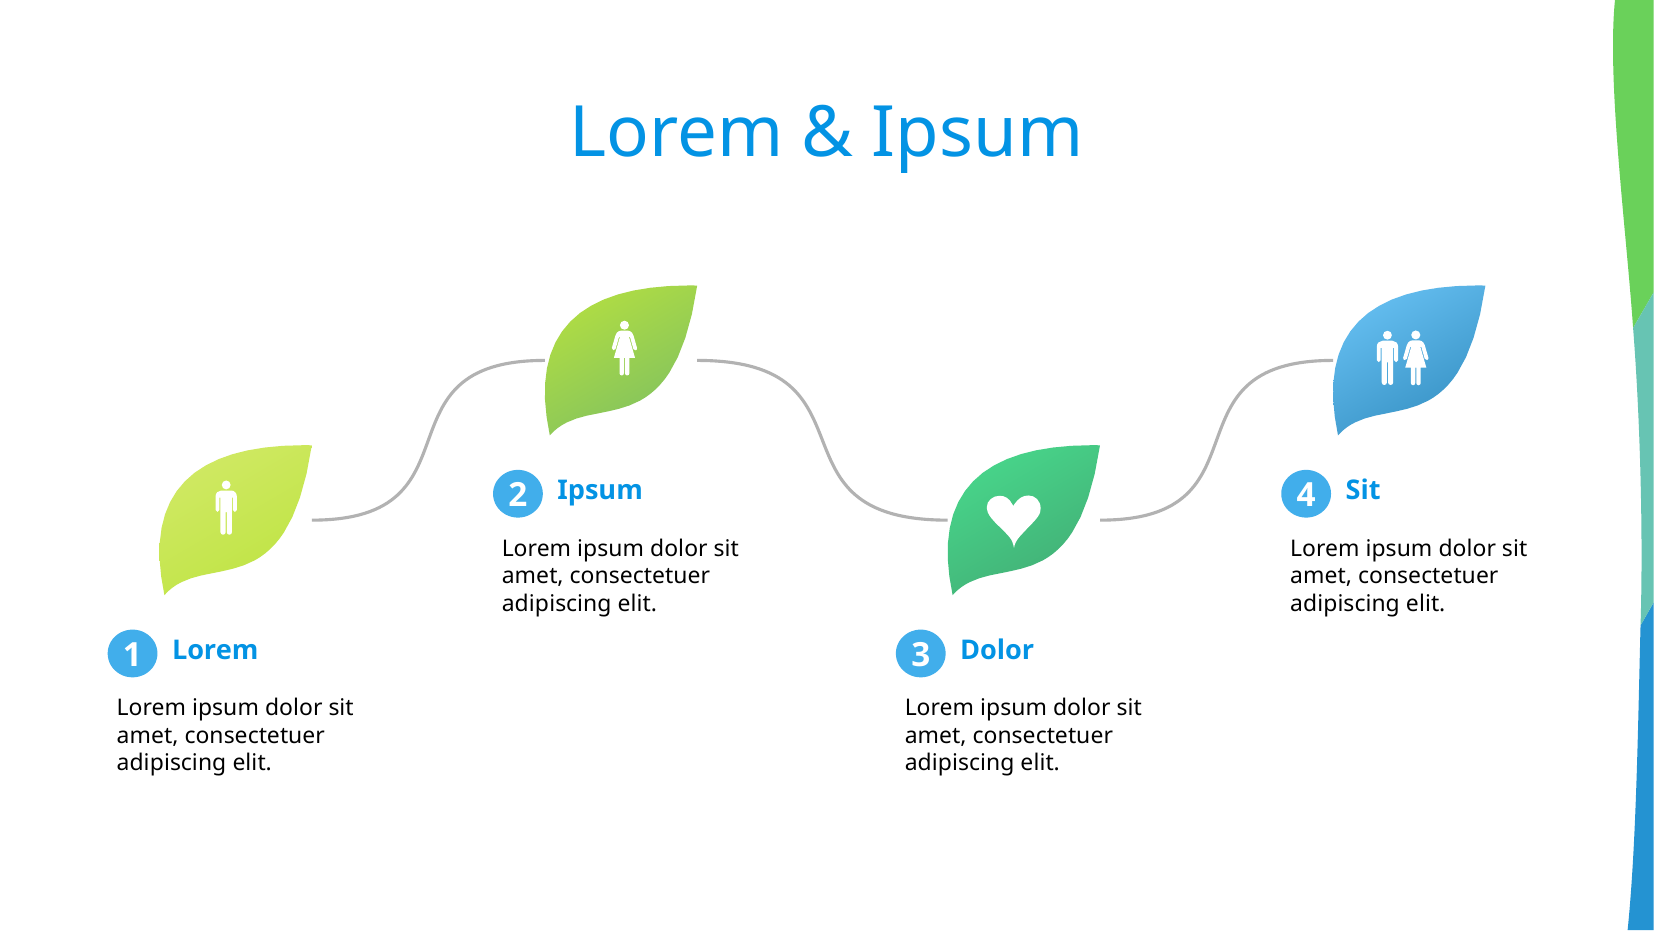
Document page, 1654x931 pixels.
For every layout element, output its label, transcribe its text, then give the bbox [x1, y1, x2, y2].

text_box Lorem ipsum dolor sit amet, consectetuer adipiscing elit. [101, 685, 387, 783]
text_box Lorem ipsum dolor sit amet, consectetuer adipiscing elit. [1275, 525, 1561, 623]
text_box 2 [493, 469, 543, 518]
text_box Lorem ipsum dolor sit amet, consectetuer adipiscing elit. [487, 525, 773, 623]
text_box [947, 445, 1101, 596]
text_box Lorem [157, 625, 387, 673]
text_box Sit [1330, 465, 1561, 513]
text_box Dolor [945, 625, 1175, 673]
text_box Lorem & Ipsum [0, 78, 1654, 178]
text_box [159, 445, 312, 596]
text_box [544, 285, 698, 436]
text_box [1333, 285, 1486, 436]
text_box Lorem ipsum dolor sit amet, consectetuer adipiscing elit. [890, 685, 1176, 783]
text_box 4 [1281, 469, 1332, 518]
text_box 3 [895, 629, 946, 678]
text_box Ipsum [542, 465, 773, 513]
text_box 1 [107, 629, 158, 678]
